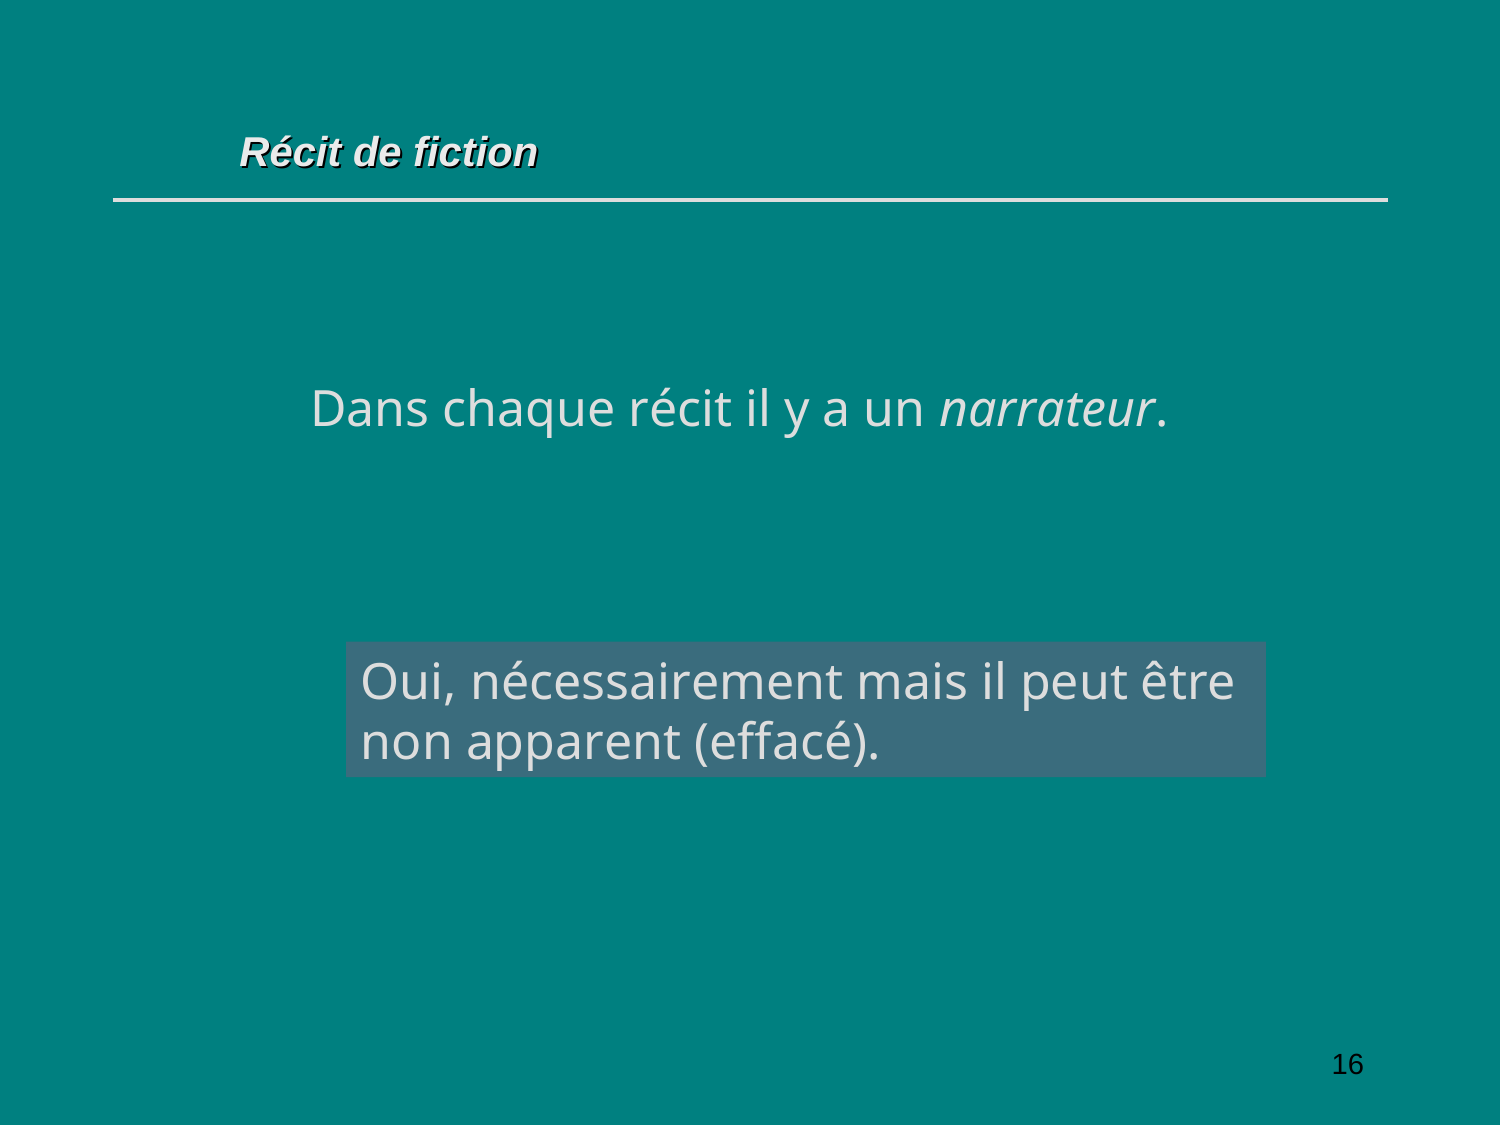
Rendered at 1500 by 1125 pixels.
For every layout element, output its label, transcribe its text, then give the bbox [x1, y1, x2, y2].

text_box Dans chaque récit il y a un narrateur. Oui / Non ? [182, 368, 1338, 718]
text_box Récit de fiction [224, 116, 554, 183]
text_box Oui, nécessairement mais il peut être non apparent (effacé). [346, 641, 1266, 778]
